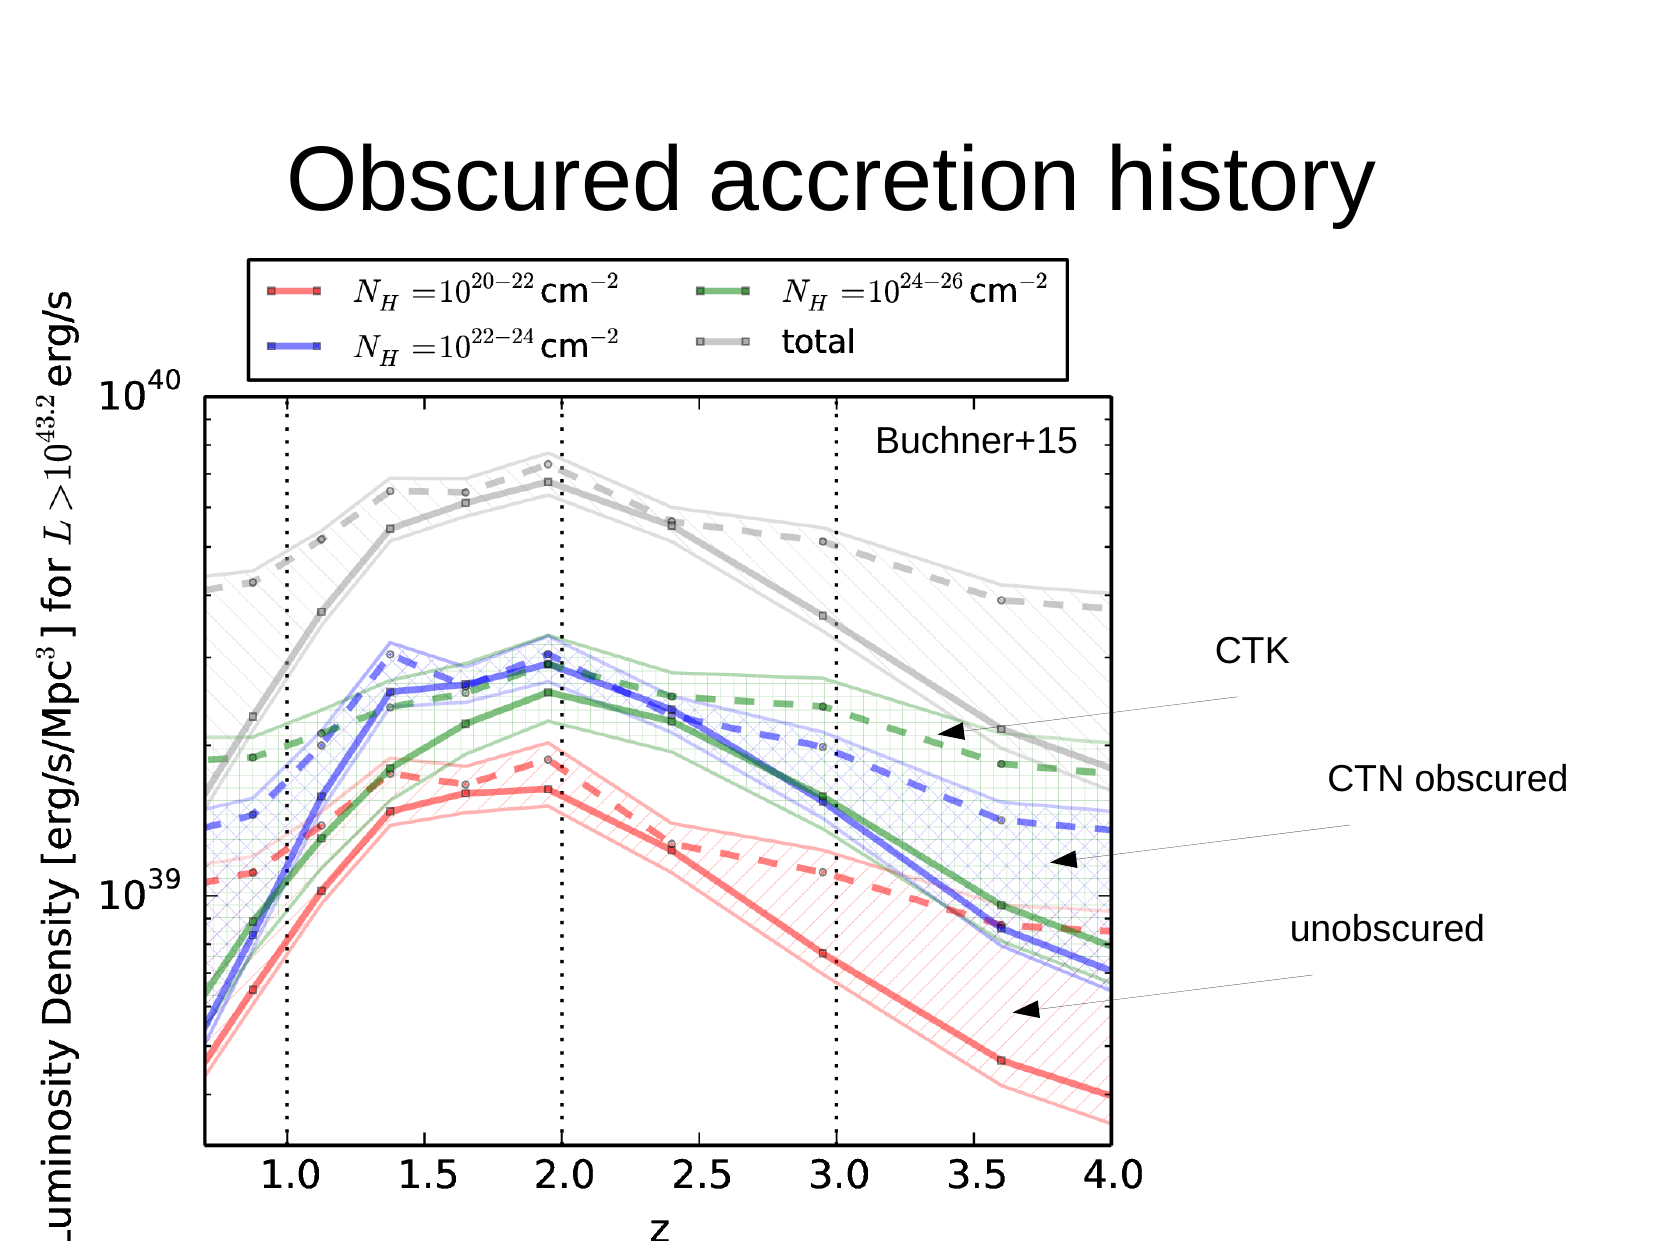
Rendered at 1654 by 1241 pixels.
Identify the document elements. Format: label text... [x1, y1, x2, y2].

title Obscured accretion history [47, 33, 1617, 324]
text_box Buchner+15 [825, 412, 1093, 470]
picture [12, 236, 1163, 1241]
text_box CTN obscured [1312, 750, 1654, 849]
text_box CTK [1200, 621, 1463, 679]
text_box unobscured [1275, 900, 1538, 957]
